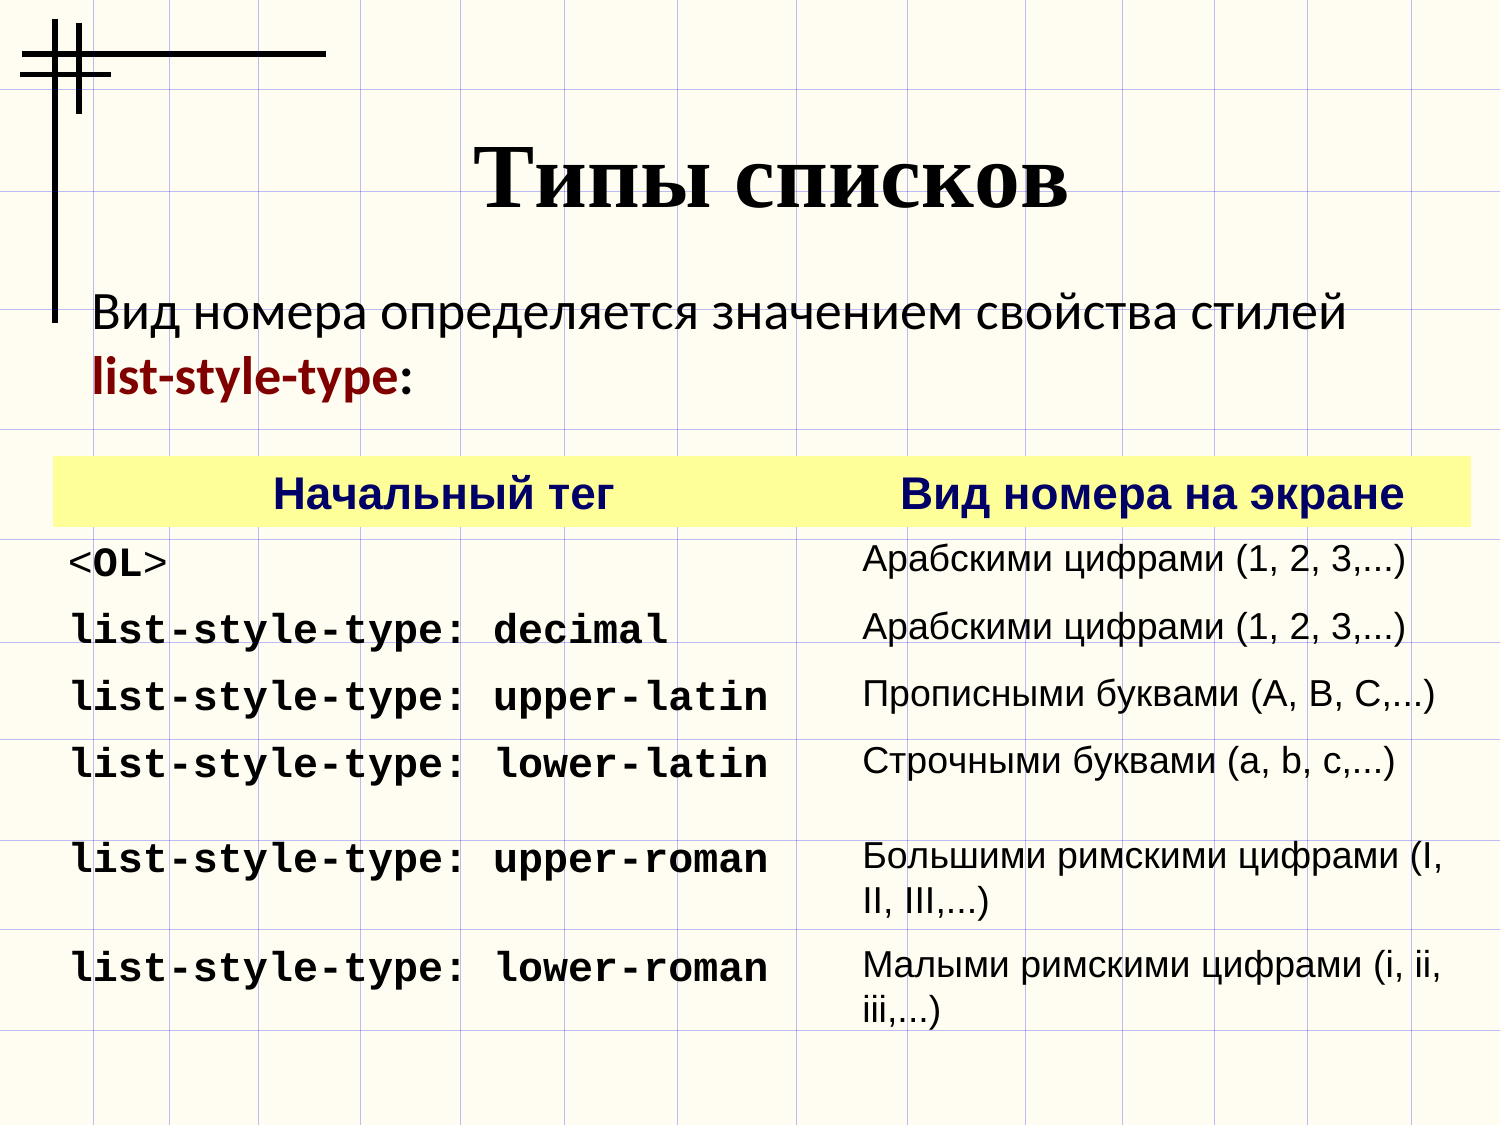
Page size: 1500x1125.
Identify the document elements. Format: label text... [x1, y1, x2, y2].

table_header Начальный тег [53, 456, 848, 527]
text_box Вид номера определяется значением свойства стилей list-style-type: [76, 267, 1447, 414]
table_cell Строчными буквами (a, b, c,...) [848, 728, 1471, 824]
table_cell Арабскими цифрами (1, 2, 3,...) [848, 527, 1471, 594]
table_cell list-style-type: decimal [53, 594, 848, 661]
table_cell list-style-type: lower-roman [53, 932, 848, 1040]
table_cell Малыми римскими цифрами (i, ii, iii,...) [848, 932, 1471, 1040]
table_header Вид номера на экране [848, 456, 1471, 527]
table_cell <ОL> [53, 527, 848, 594]
table_cell Арабскими цифрами (1, 2, 3,...) [848, 594, 1471, 661]
table_cell list-style-type: lower-latin [53, 728, 848, 824]
title Типы списков [75, 75, 1426, 266]
table_cell list-style-type: upper-roman [53, 824, 848, 932]
table_cell Прописными буквами (A, B, C,...) [848, 661, 1471, 728]
table_cell Большими римскими цифрами (I, II, III,...) [848, 824, 1471, 932]
table_cell list-style-type: upper-latin [53, 661, 848, 728]
